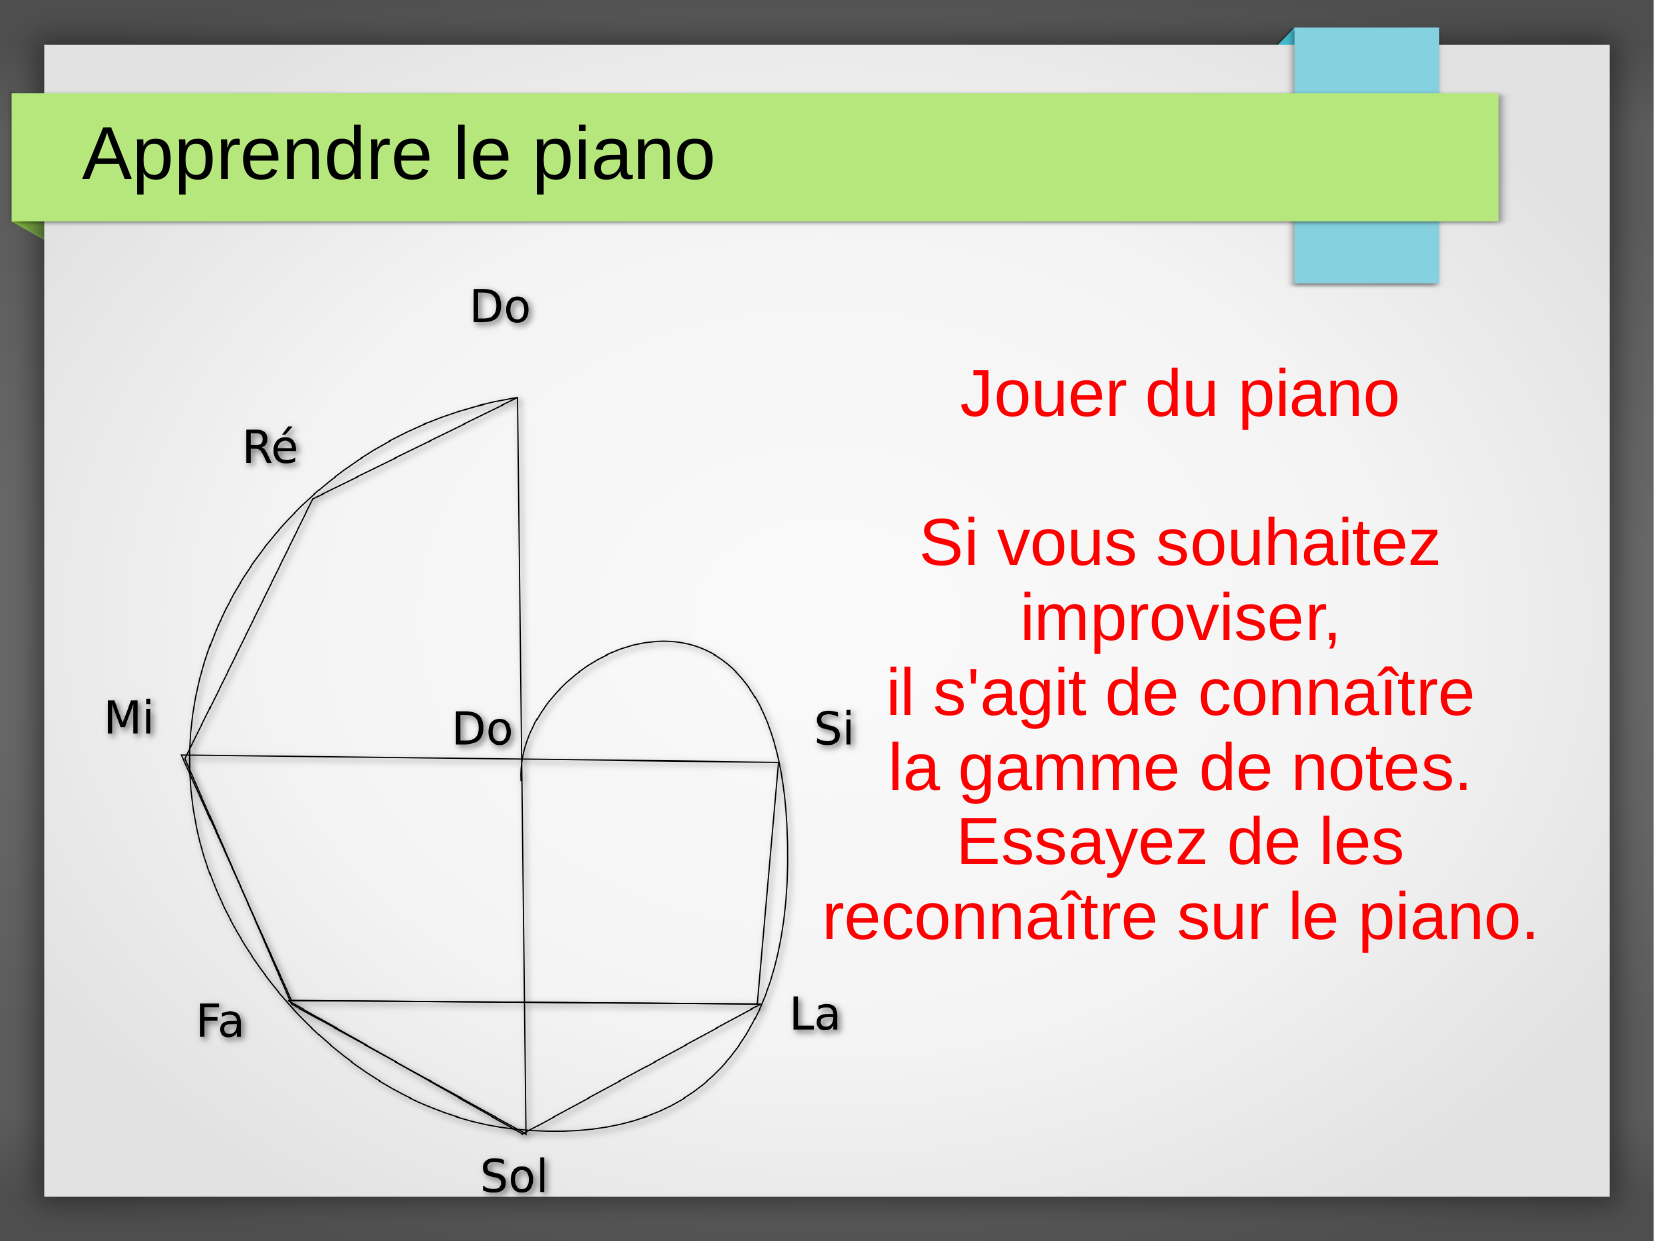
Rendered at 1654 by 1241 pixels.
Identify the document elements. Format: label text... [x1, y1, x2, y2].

title Apprendre le piano [82, 94, 1264, 213]
picture [0, 0, 1654, 1241]
subtitle Jouer du piano Si vous souhaitez improviser, il s'agit de connaître la gamme de notes. Essayez de les reconnaître sur le piano. [863, 295, 1571, 1015]
